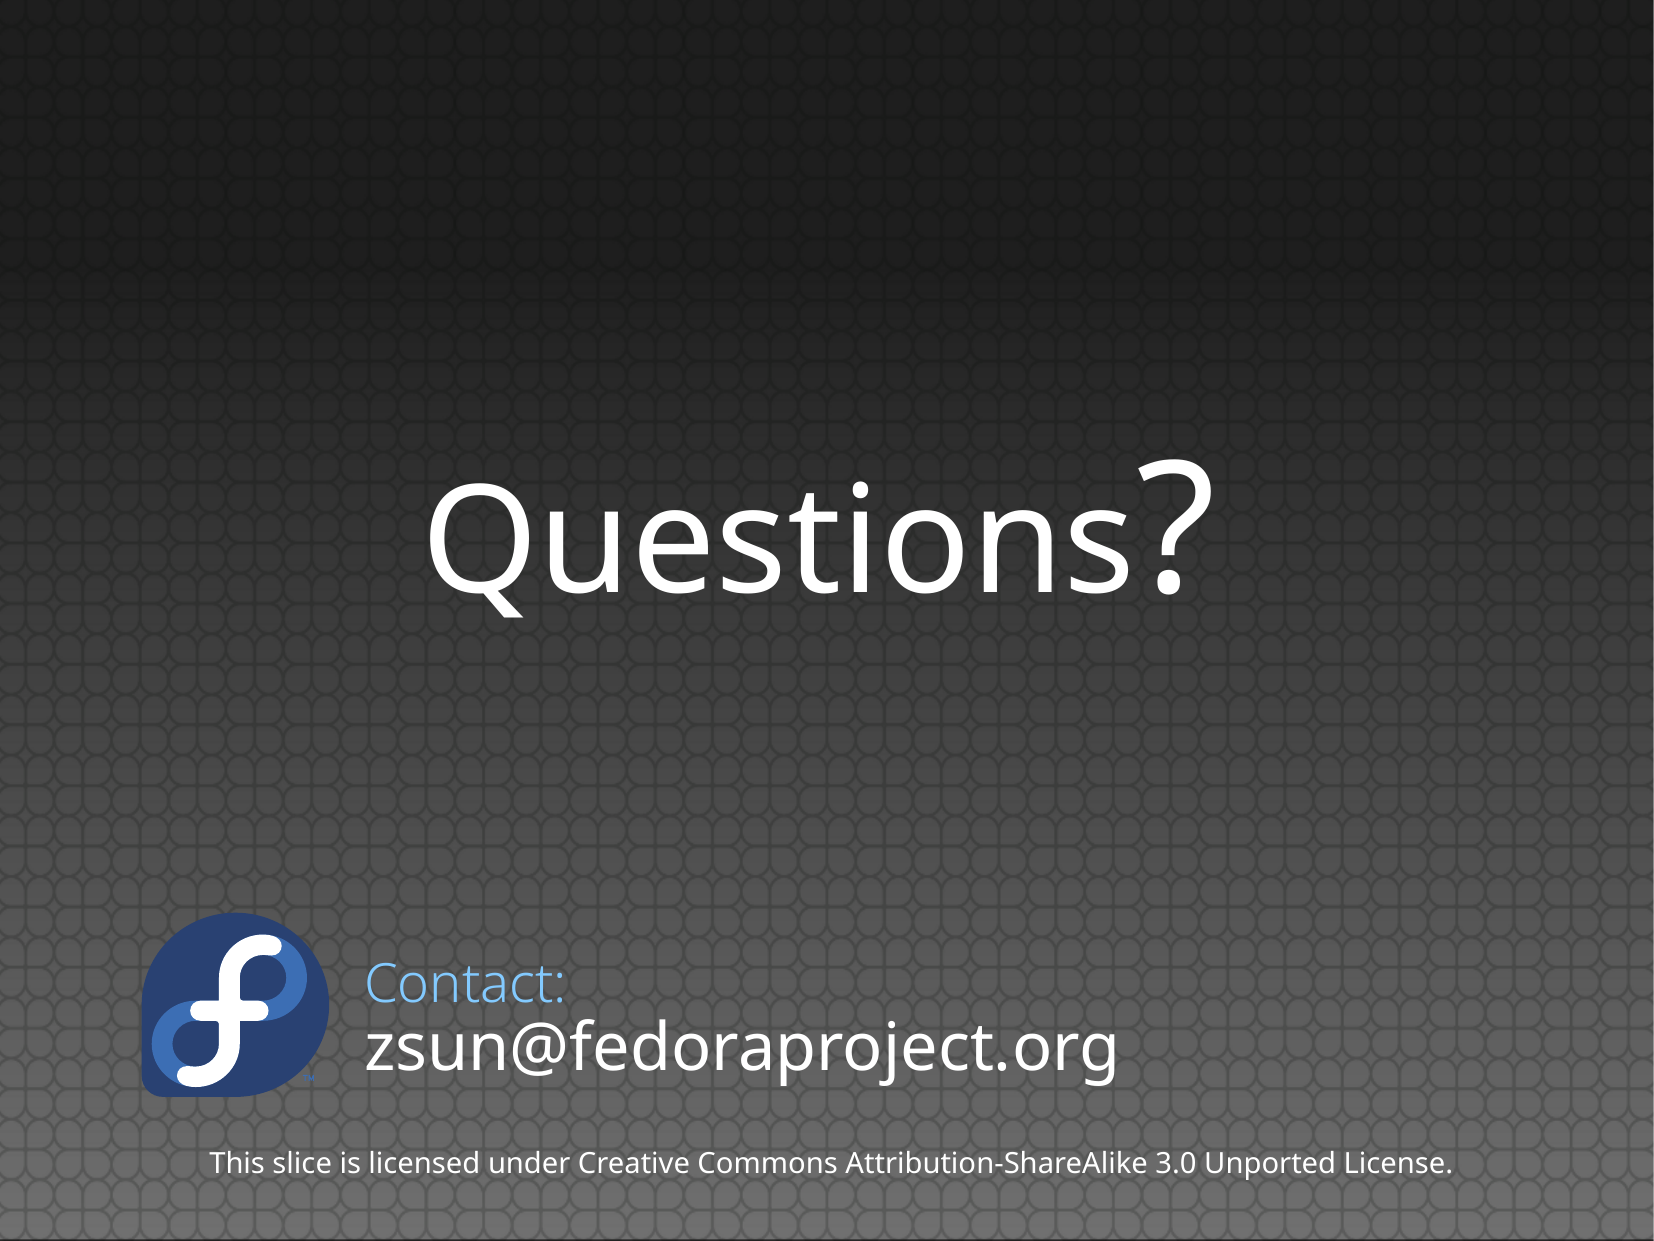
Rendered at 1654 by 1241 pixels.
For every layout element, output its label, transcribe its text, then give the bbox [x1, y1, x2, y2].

text_box zsun@fedoraproject.org [349, 992, 1455, 1075]
title Questions? [30, 428, 1606, 615]
text_box This slice is licensed under Creative Commons Attribution-ShareAlike 3.0 Unported License. [52, 1135, 1611, 1219]
picture [0, 0, 1654, 1241]
text_box Contact: [349, 937, 703, 1013]
